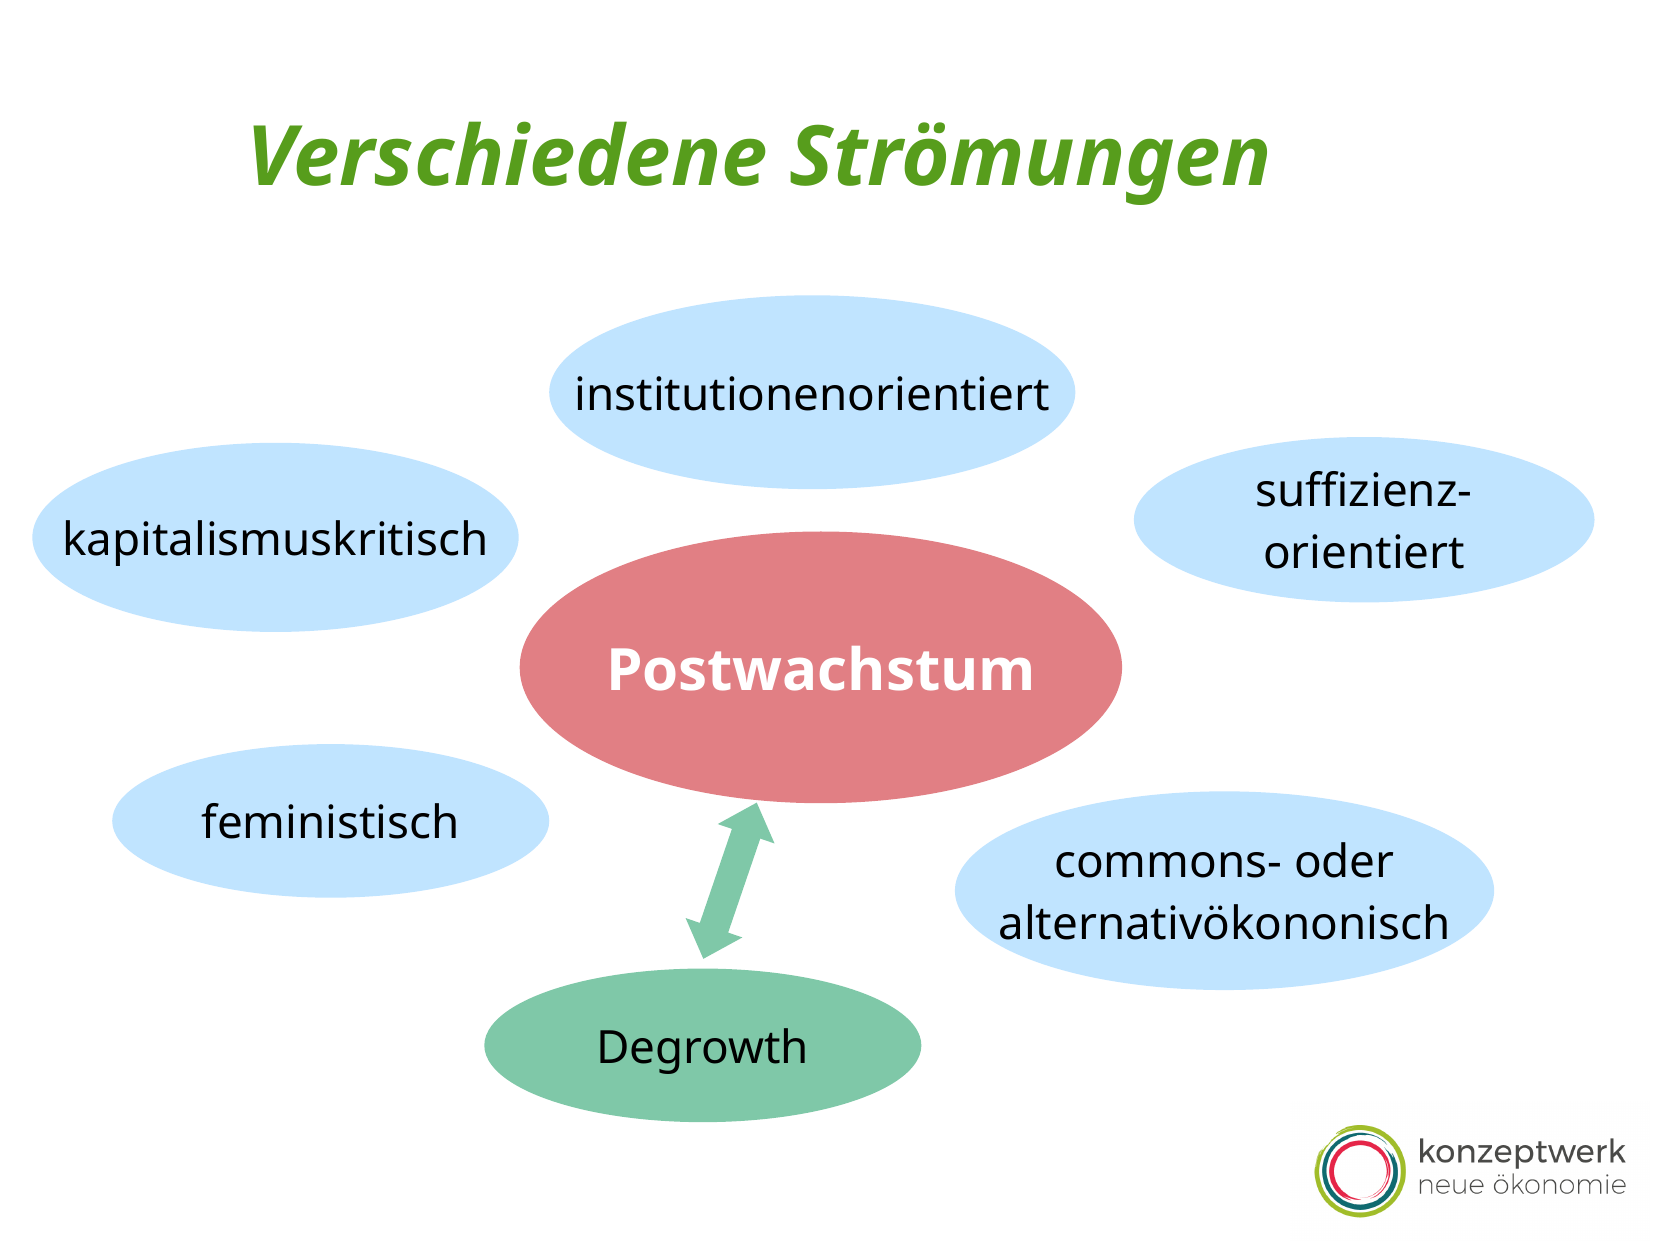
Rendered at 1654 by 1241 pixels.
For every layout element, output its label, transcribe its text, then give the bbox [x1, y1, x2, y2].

text_box [685, 802, 775, 959]
text_box suffizienz- orientiert [1133, 437, 1595, 603]
text_box institutionenorientiert [549, 295, 1076, 490]
text_box kapitalismuskritisch [32, 442, 519, 632]
text_box Degrowth [484, 968, 922, 1123]
text_box Postwachstum [519, 531, 1123, 804]
picture [1290, 1101, 1650, 1241]
title Verschiedene Strömungen [23, 49, 1512, 257]
text_box commons- oder alternativökononisch [954, 791, 1495, 991]
text_box feministisch [112, 744, 550, 898]
